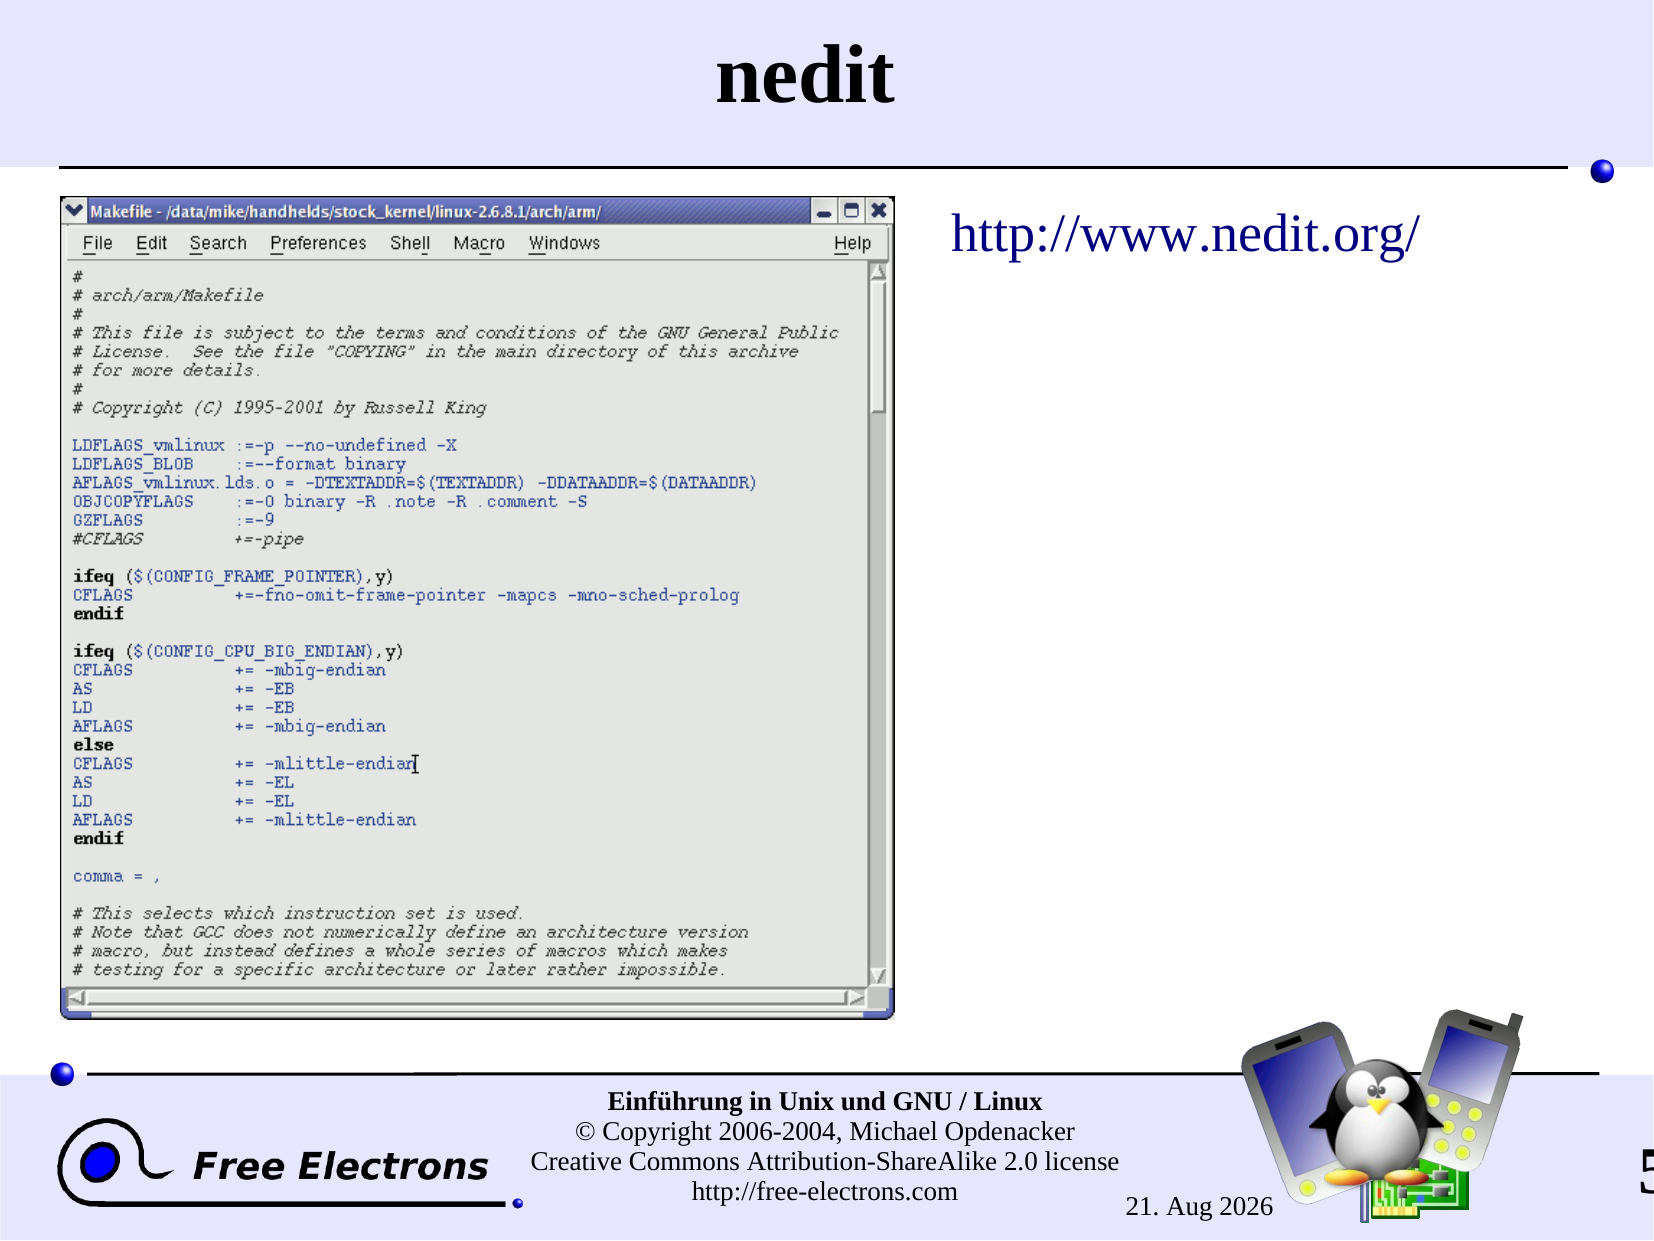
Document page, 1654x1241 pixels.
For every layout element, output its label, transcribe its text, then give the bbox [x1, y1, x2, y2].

title nedit [60, 28, 1551, 121]
list http://www.nedit.org/ [933, 203, 1522, 313]
picture [1225, 983, 1538, 1241]
picture [60, 196, 895, 1020]
picture [50, 1107, 527, 1216]
